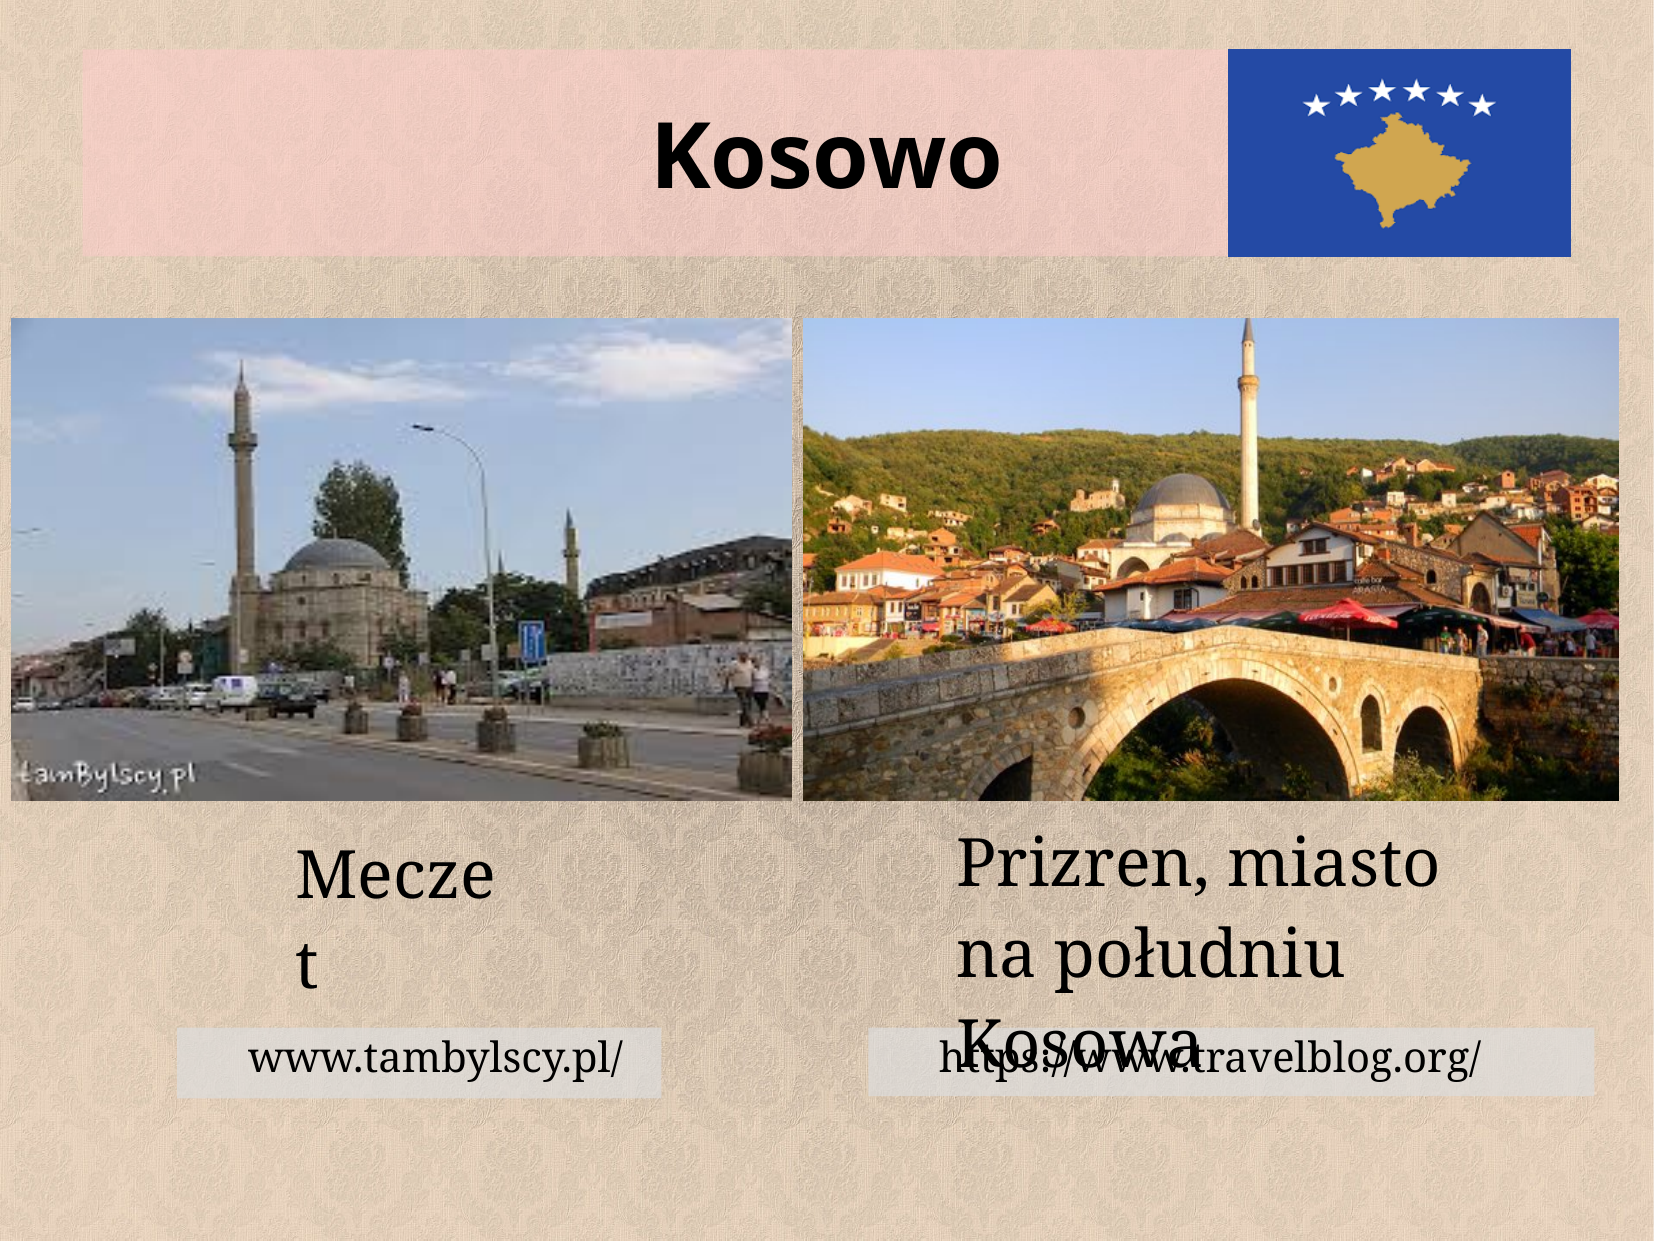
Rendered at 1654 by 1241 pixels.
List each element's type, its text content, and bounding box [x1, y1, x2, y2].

list https://www.travelblog.org/ [868, 1027, 1595, 1097]
picture [0, 0, 1654, 1241]
list Prizren, miasto na południu Kosowa [885, 814, 1512, 984]
list www.tambylscy.pl/ [177, 1027, 662, 1099]
title Kosowo [82, 49, 1228, 257]
list Meczet [224, 826, 508, 934]
